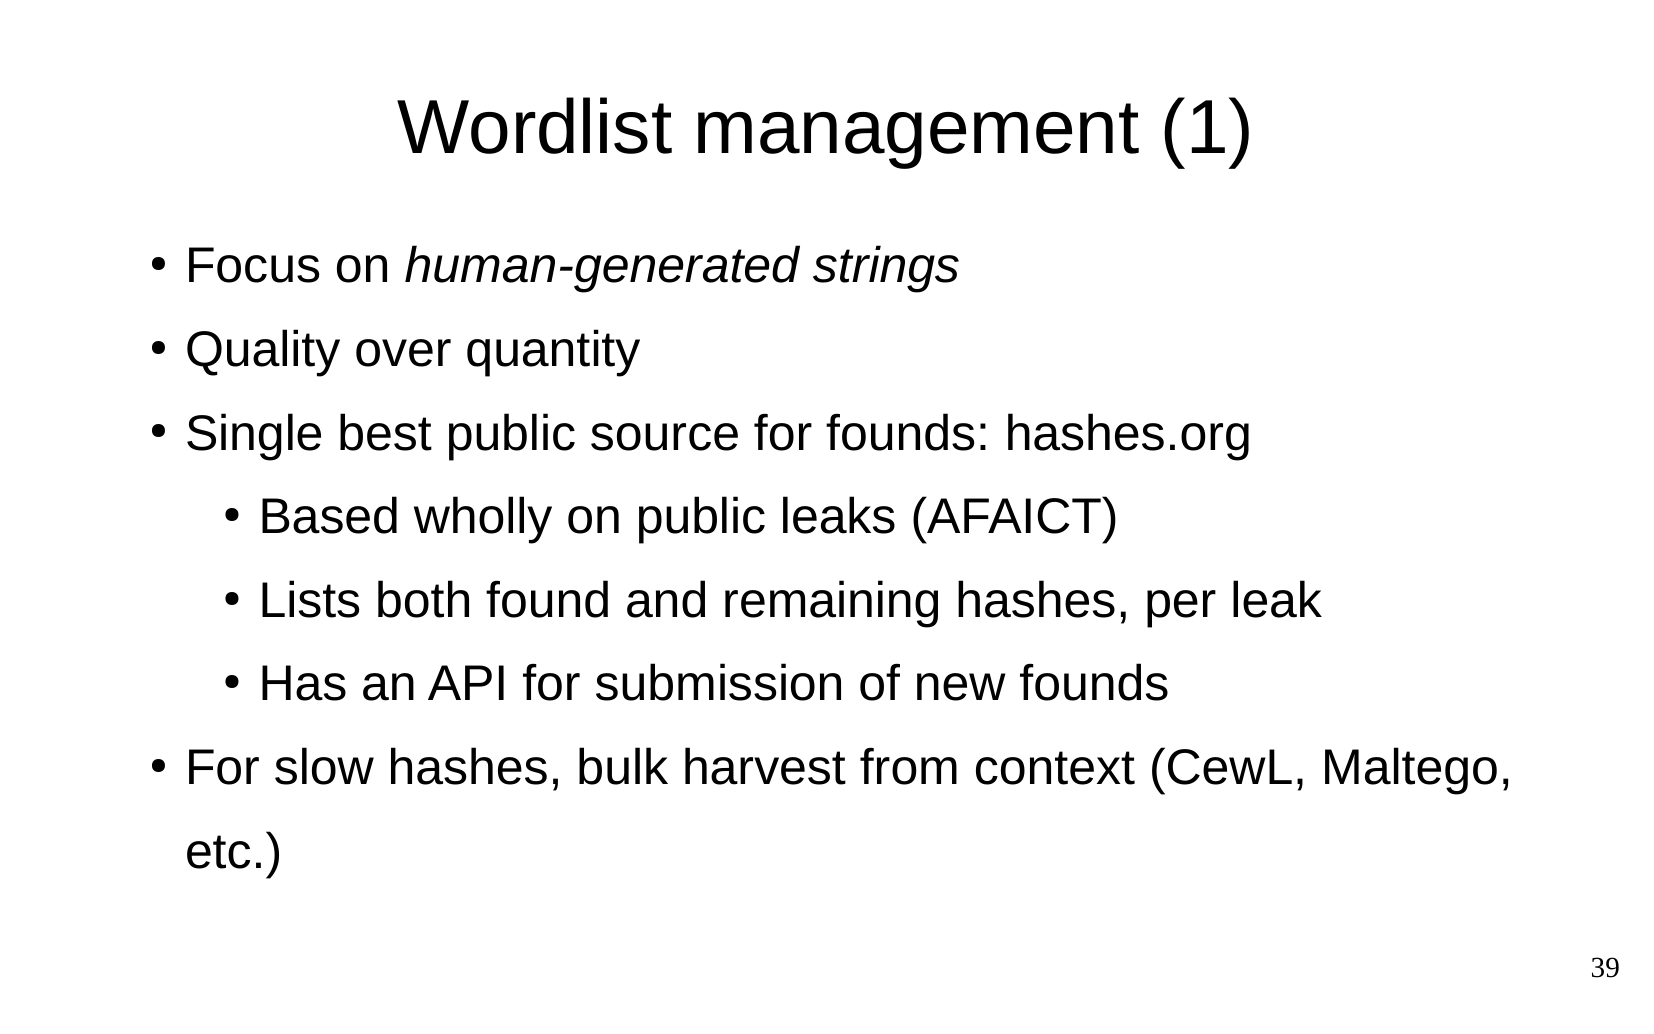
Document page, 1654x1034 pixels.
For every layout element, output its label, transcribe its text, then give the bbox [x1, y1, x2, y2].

text_box <number> [1560, 951, 1621, 1023]
subtitle Focus on human-generated strings Quality over quantity Single best public source for founds: hashes.org Based wholly on public leaks (AFAICT) Lists both found and remaining hashes, per leak Has an API for submission of new founds For slow hashes, bulk harvest from context (CewL, Maltego, etc.) [82, 209, 1571, 856]
title Wordlist management (1) [82, 41, 1571, 209]
